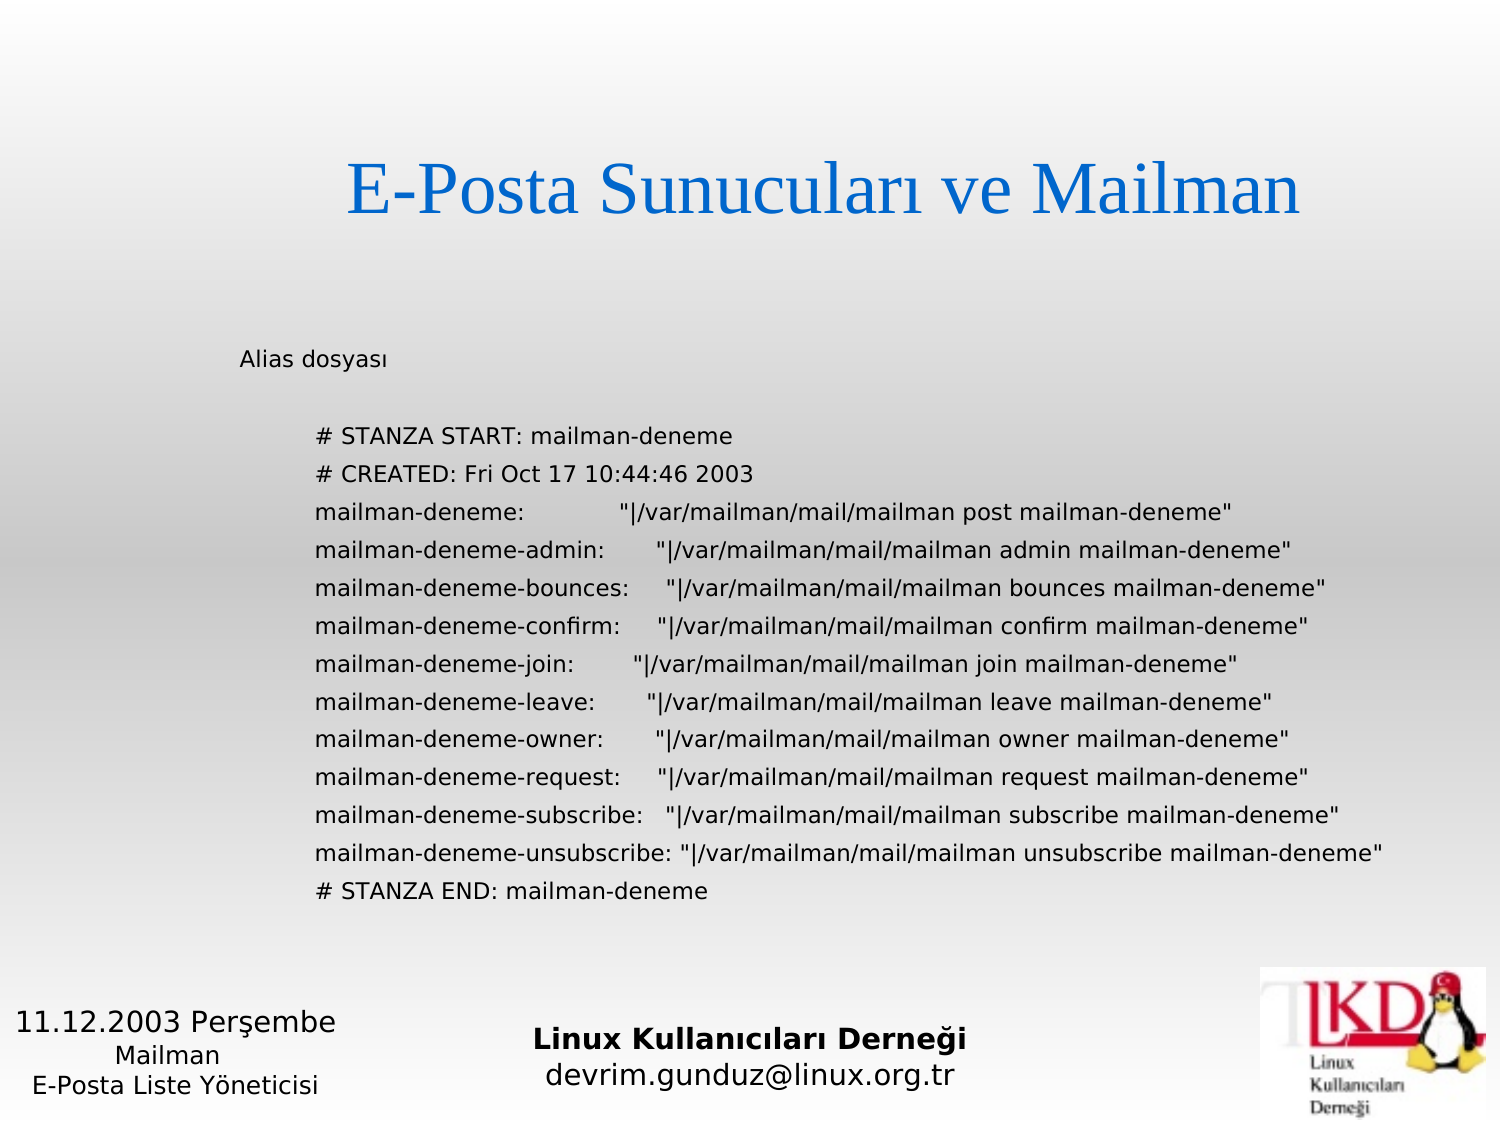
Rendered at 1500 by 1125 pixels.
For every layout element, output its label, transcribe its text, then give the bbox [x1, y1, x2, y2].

list Alias dosyası # STANZA START: mailman-deneme # CREATED: Fri Oct 17 10:44:46 2003 mailman-deneme: "|/var/mailman/mail/mailman post mailman-deneme" mailman-deneme-admin: "|/var/mailman/mail/mailman admin mailman-deneme" mailman-deneme-bounces: "|/var/mailman/mail/mailman bounces mailman-deneme" mailman-deneme-confirm: "|/var/mailman/mail/mailman confirm mailman-deneme" mailman-deneme-join: "|/var/mailman/mail/mailman join mailman-deneme" mailman-deneme-leave: "|/var/mailman/mail/mailman leave mailman-deneme" mailman-deneme-owner: "|/var/mailman/mail/mailman owner mailman-deneme" mailman-deneme-request: "|/var/mailman/mail/mailman request mailman-deneme" mailman-deneme-subscribe: "|/var/mailman/mail/mailman subscribe mailman-deneme" mailman-deneme-unsubscribe: "|/var/mailman/mail/mailman unsubscribe mailman-deneme" # STANZA END: mailman-deneme [224, 299, 1425, 994]
title E-Posta Sunucuları ve Mailman [224, 49, 1425, 237]
picture [1260, 967, 1486, 1120]
